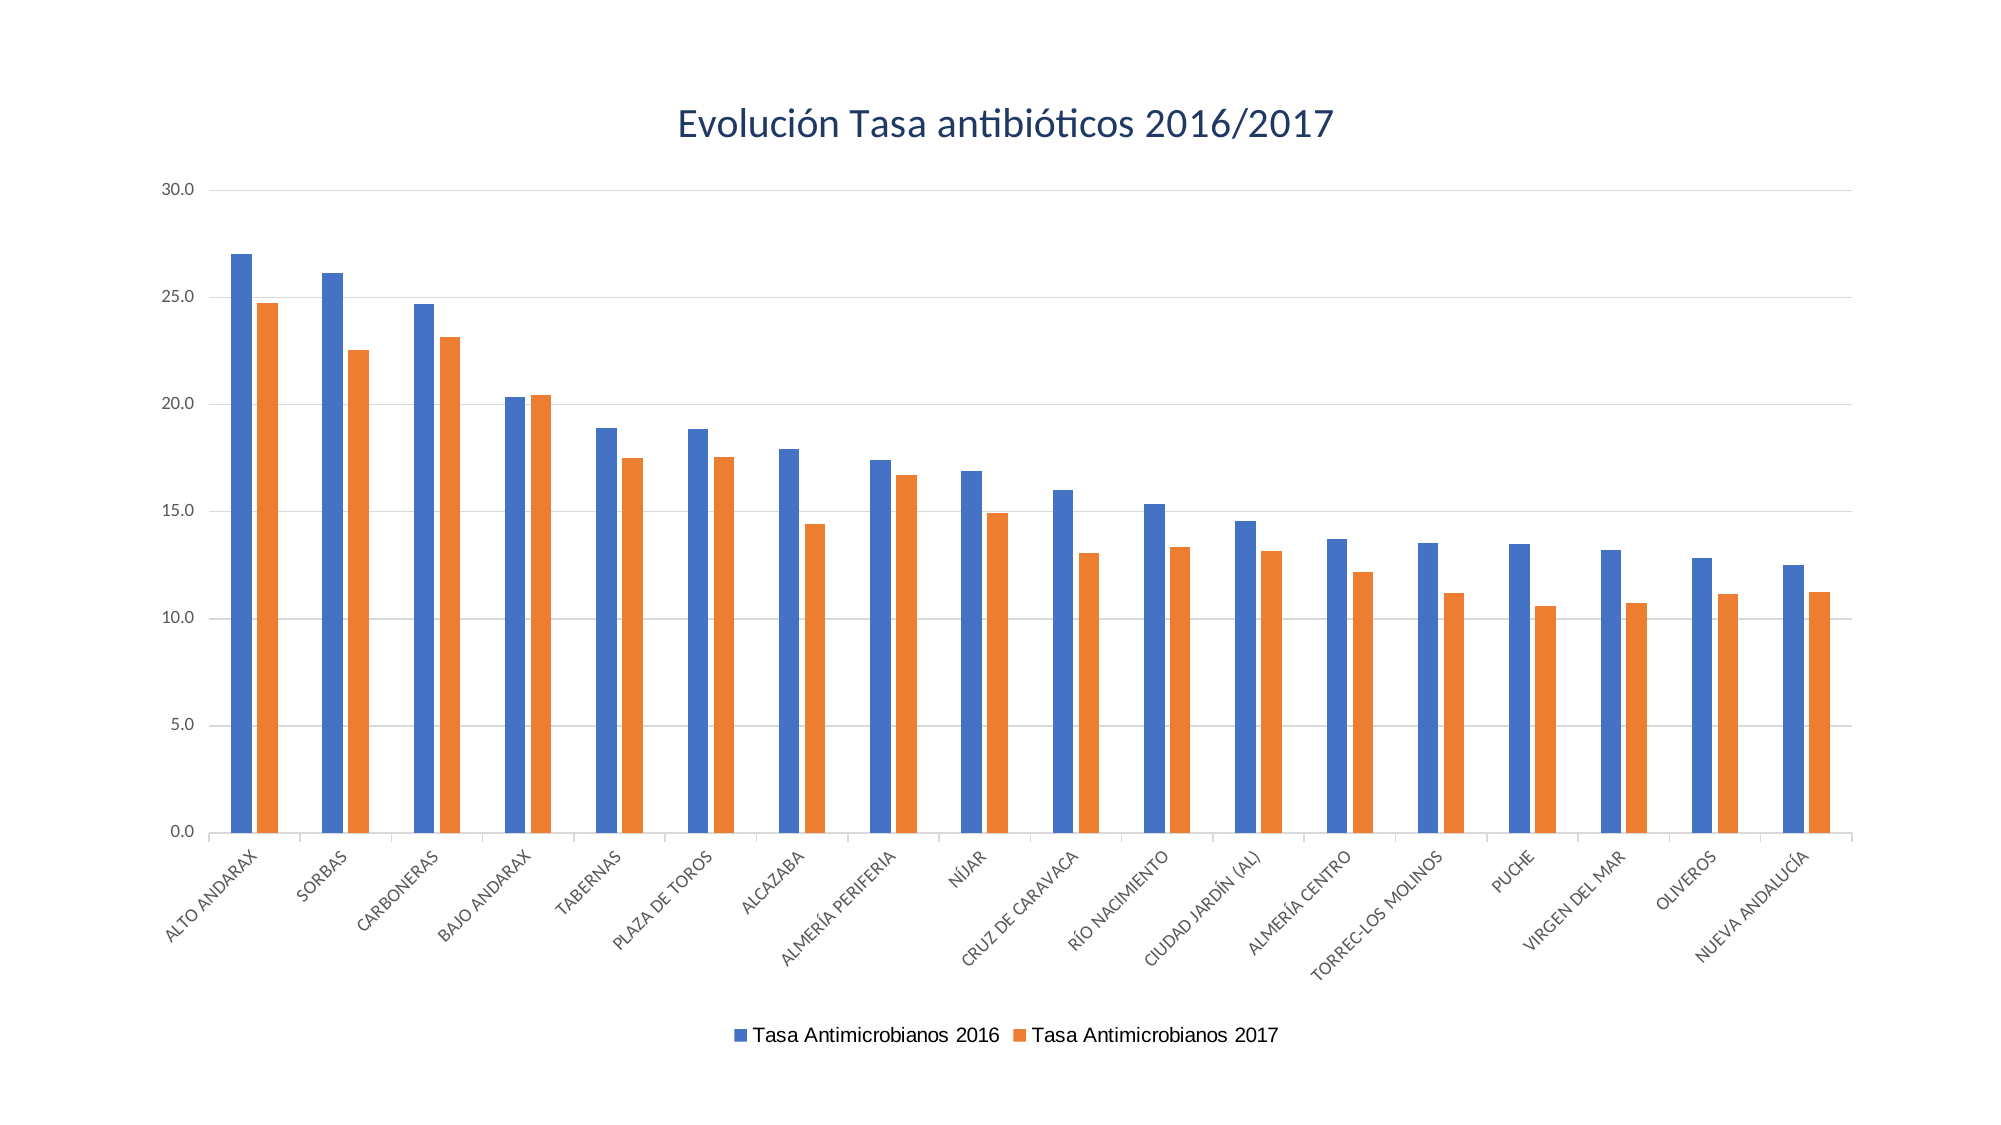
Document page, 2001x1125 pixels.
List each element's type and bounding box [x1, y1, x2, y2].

chart [125, 66, 1888, 1054]
